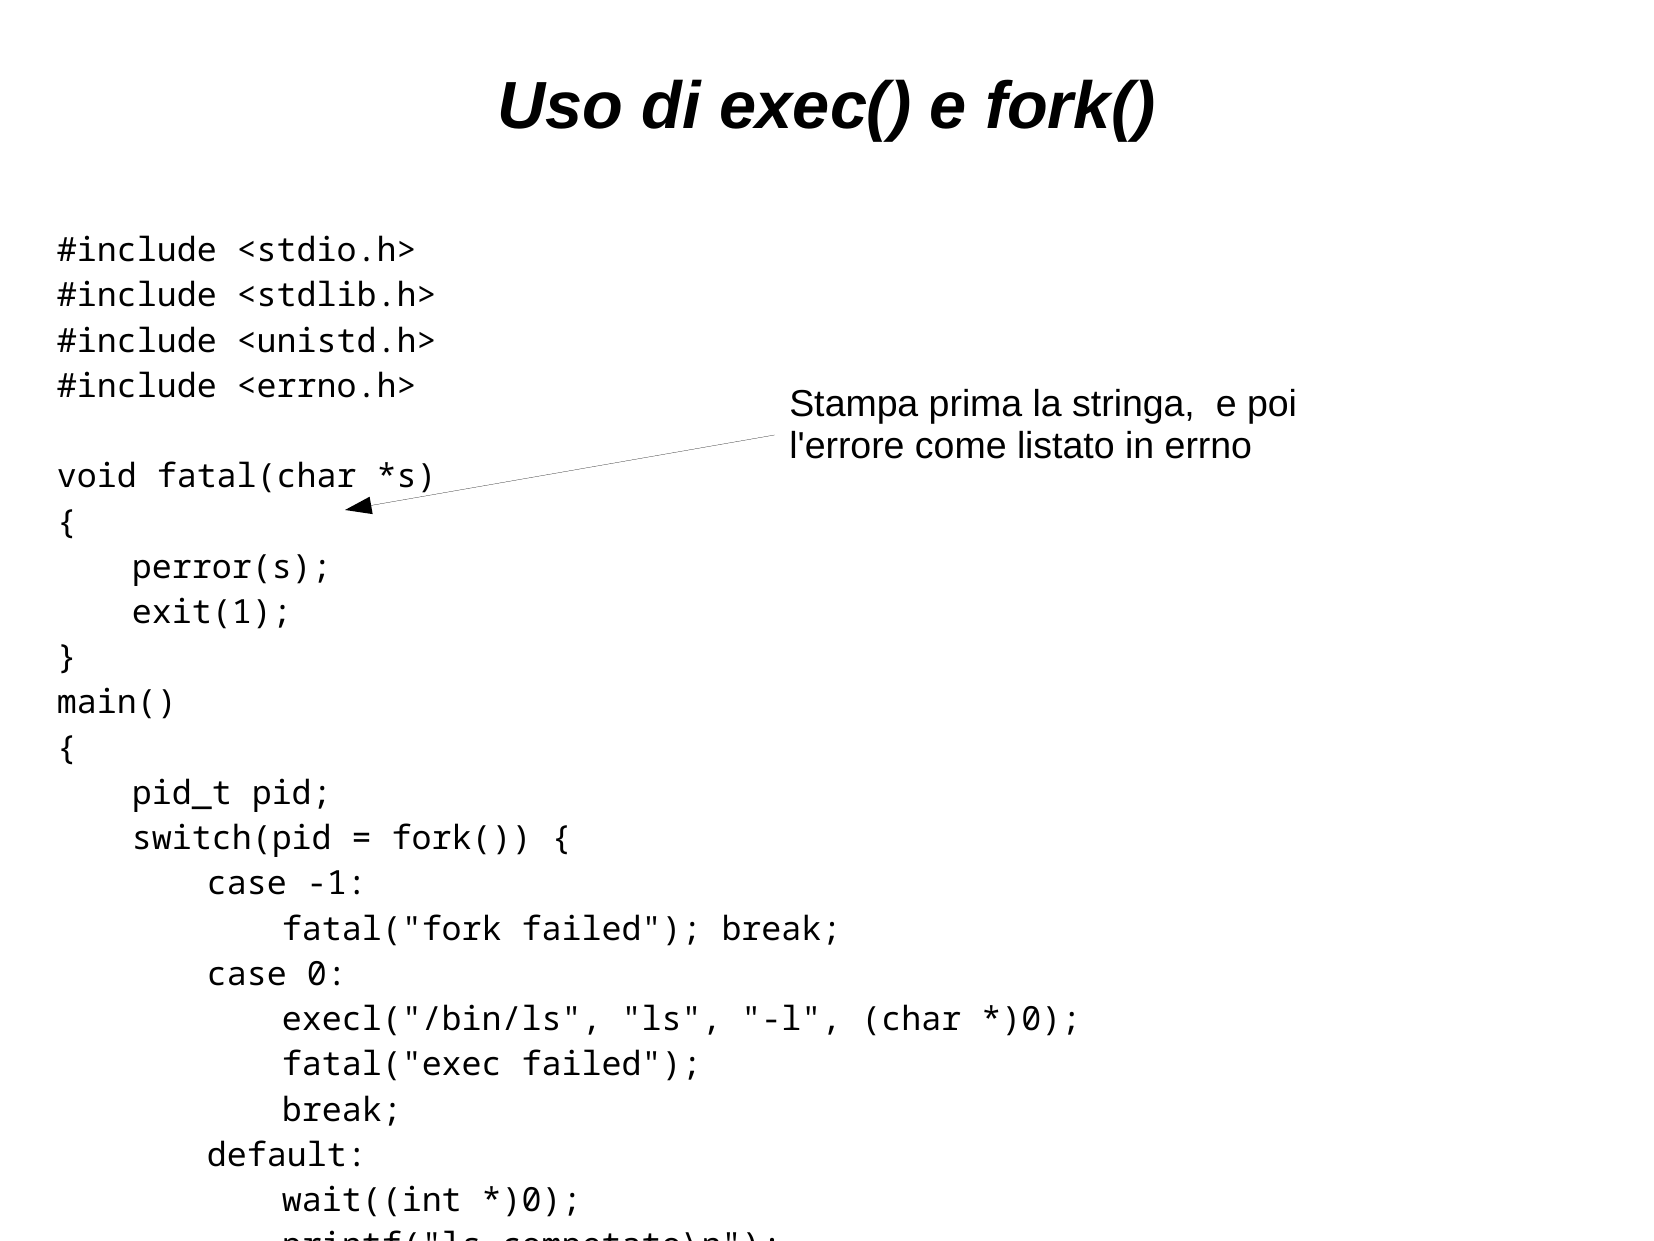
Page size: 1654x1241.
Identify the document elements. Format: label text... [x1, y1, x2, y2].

text_box Stampa prima la stringa, e poi l'errore come listato in errno [774, 375, 1345, 474]
text_box #include <stdio.h> #include <stdlib.h> #include <unistd.h> #include <errno.h> void fatal(char *s) { perror(s); exit(1); } main() { pid_t pid; switch(pid = fork()) { case -1: fatal("fork failed"); break; case 0: execl("/bin/ls", "ls", "-l", (char *)0); fatal("exec failed"); break; default: wait((int *)0); printf("ls competato\n"); exit(0); } } [42, 218, 1618, 1241]
title Uso di exec() e fork() [82, 2, 1571, 210]
